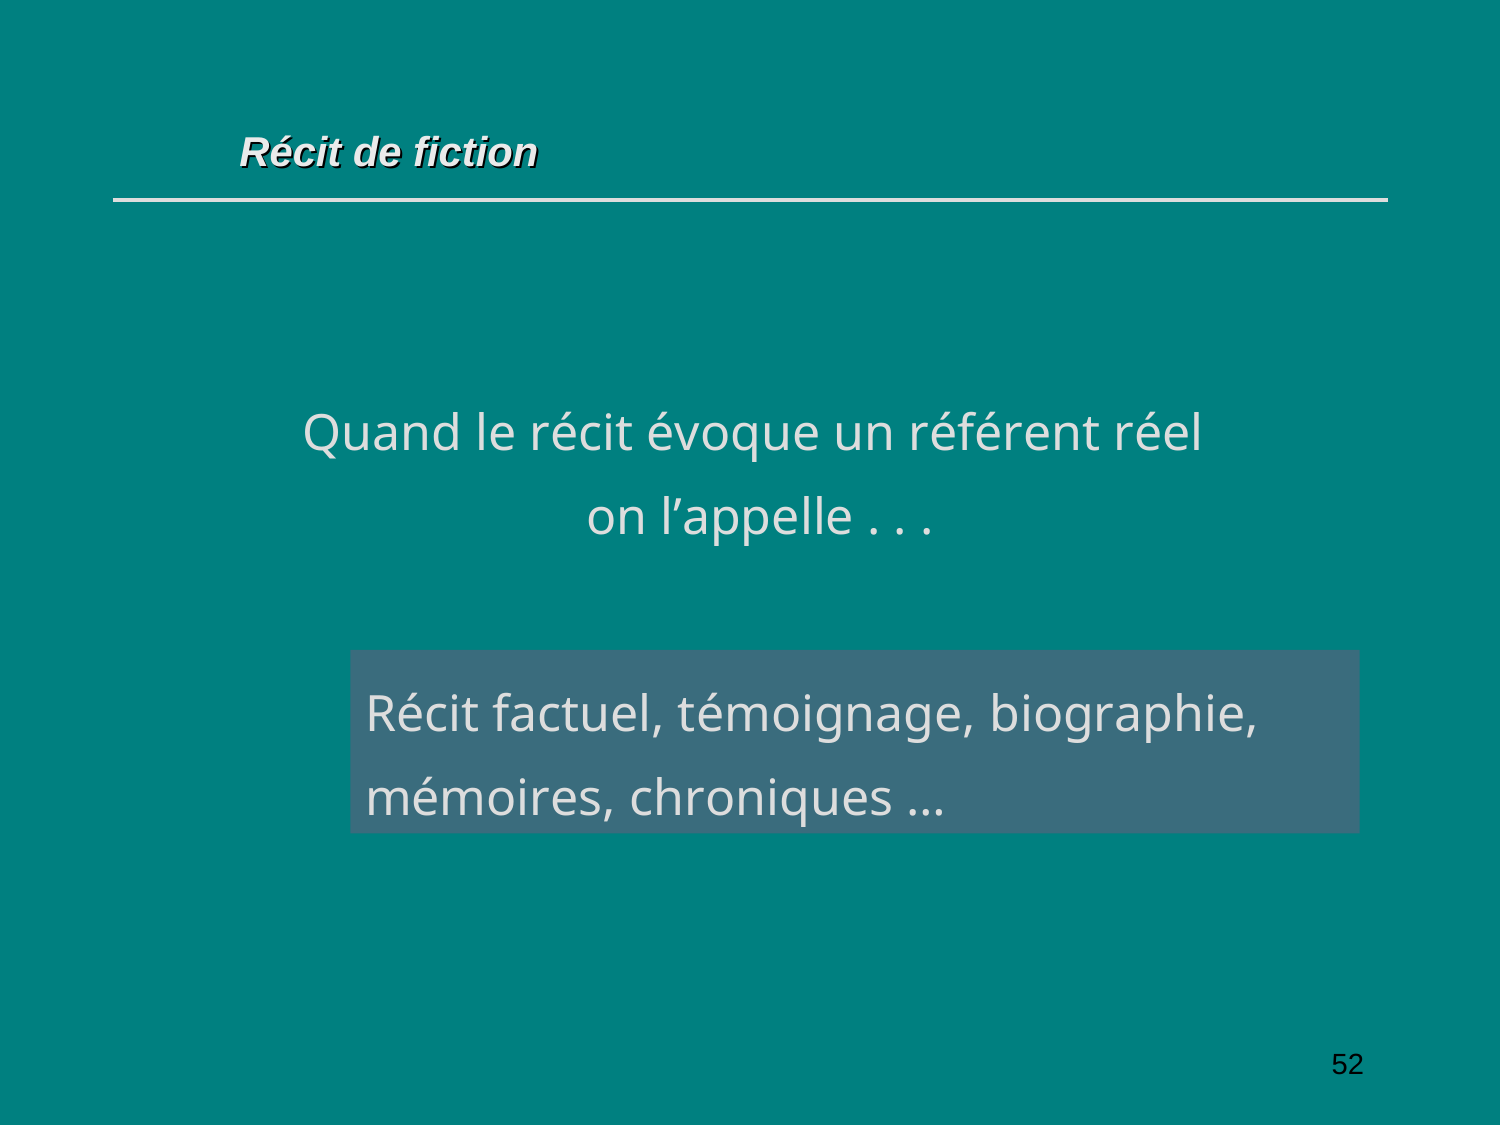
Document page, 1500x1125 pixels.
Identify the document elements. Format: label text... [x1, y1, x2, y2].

text_box Récit de fiction [224, 116, 554, 183]
text_box Quand le récit évoque un référent réel on l’appelle . . . [182, 368, 1338, 553]
text_box Récit factuel, témoignage, biographie, mémoires, chroniques … [350, 649, 1360, 834]
